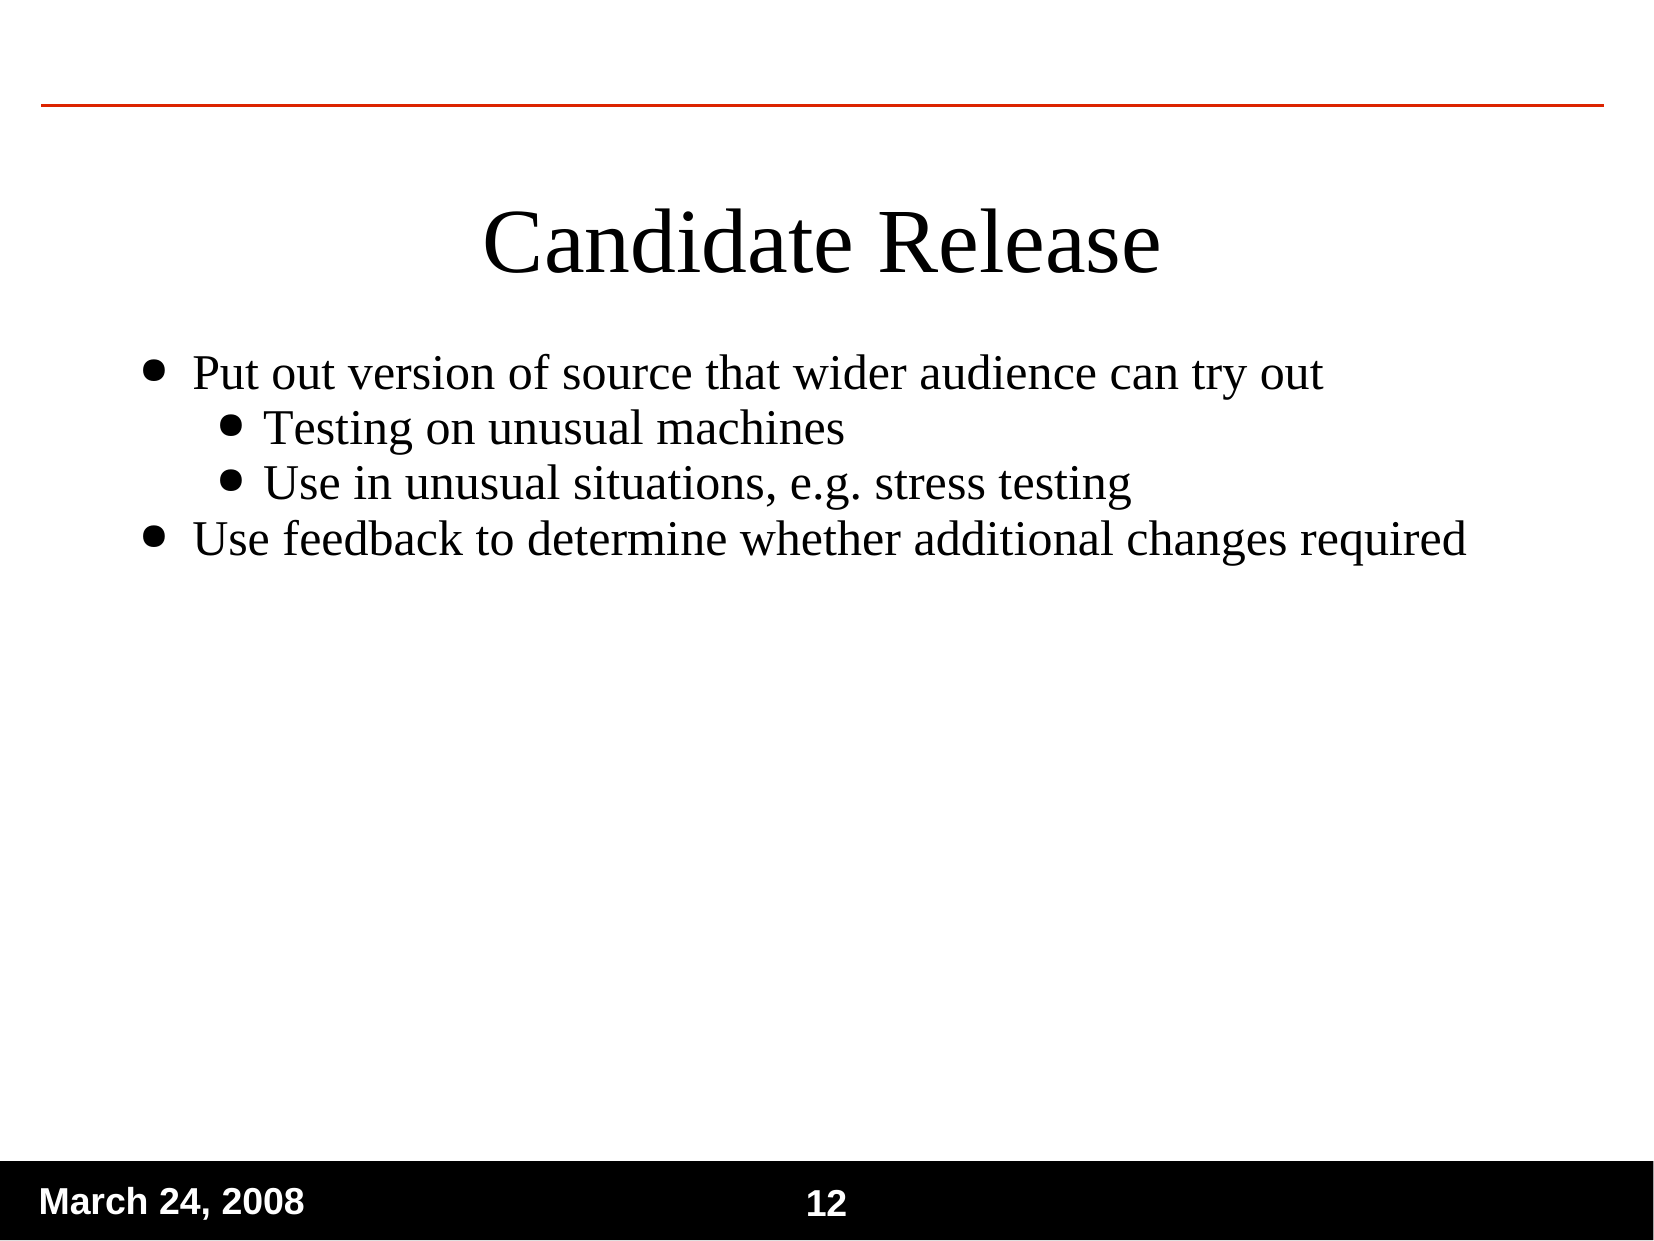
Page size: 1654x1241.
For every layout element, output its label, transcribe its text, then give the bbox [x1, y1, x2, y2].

list Put out version of source that wider audience can try out Testing on unusual machines Use in unusual situations, e.g. stress testing Use feedback to determine whether additional changes required [121, 344, 1534, 1127]
title Candidate Release [117, 137, 1530, 346]
